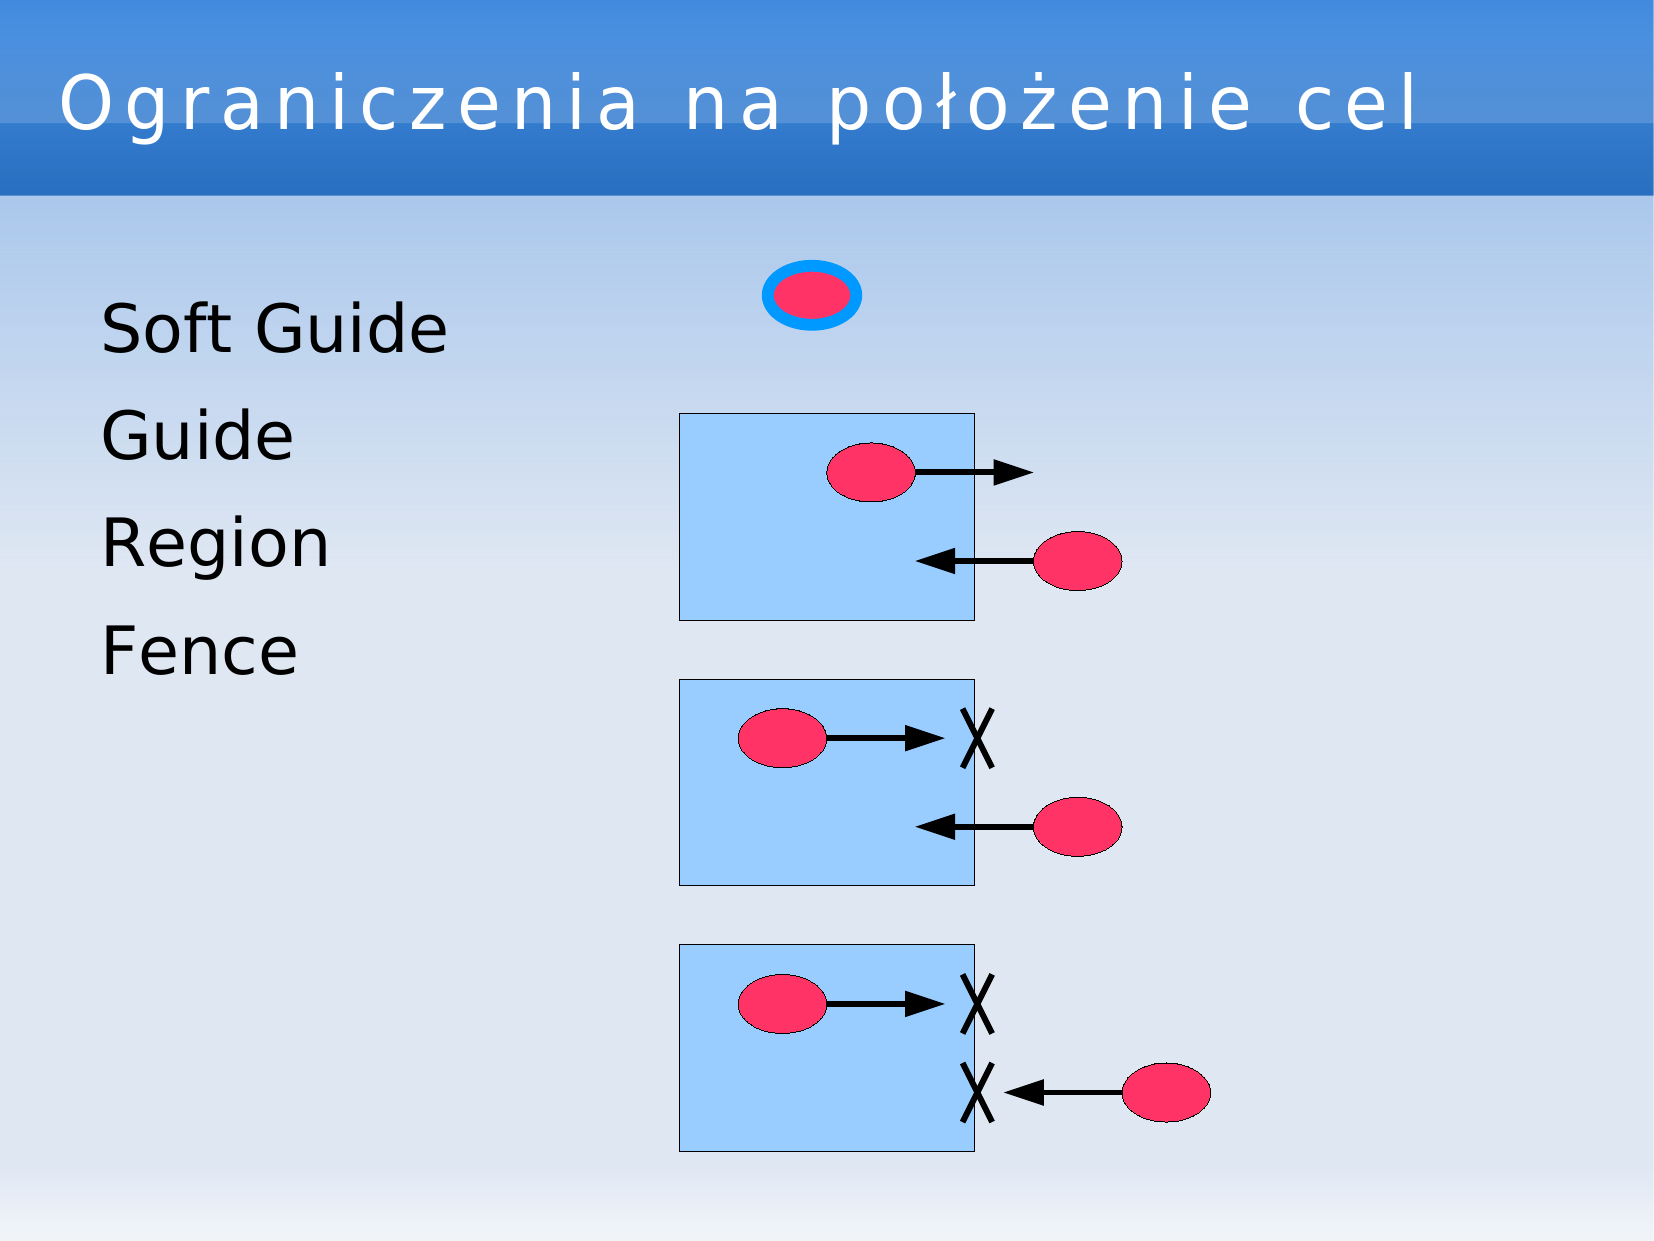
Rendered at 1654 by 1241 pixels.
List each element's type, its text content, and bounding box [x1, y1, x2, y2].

picture [0, 0, 1654, 1241]
list Soft Guide Guide Region Fence [82, 290, 1571, 1109]
text_box [774, 272, 850, 318]
title Ograniczenia na położenie cel [59, 29, 1506, 178]
text_box [679, 413, 975, 621]
text_box [679, 944, 975, 1152]
text_box [1033, 531, 1123, 591]
text_box [1122, 1062, 1211, 1123]
text_box [679, 679, 975, 886]
text_box [1033, 797, 1123, 857]
